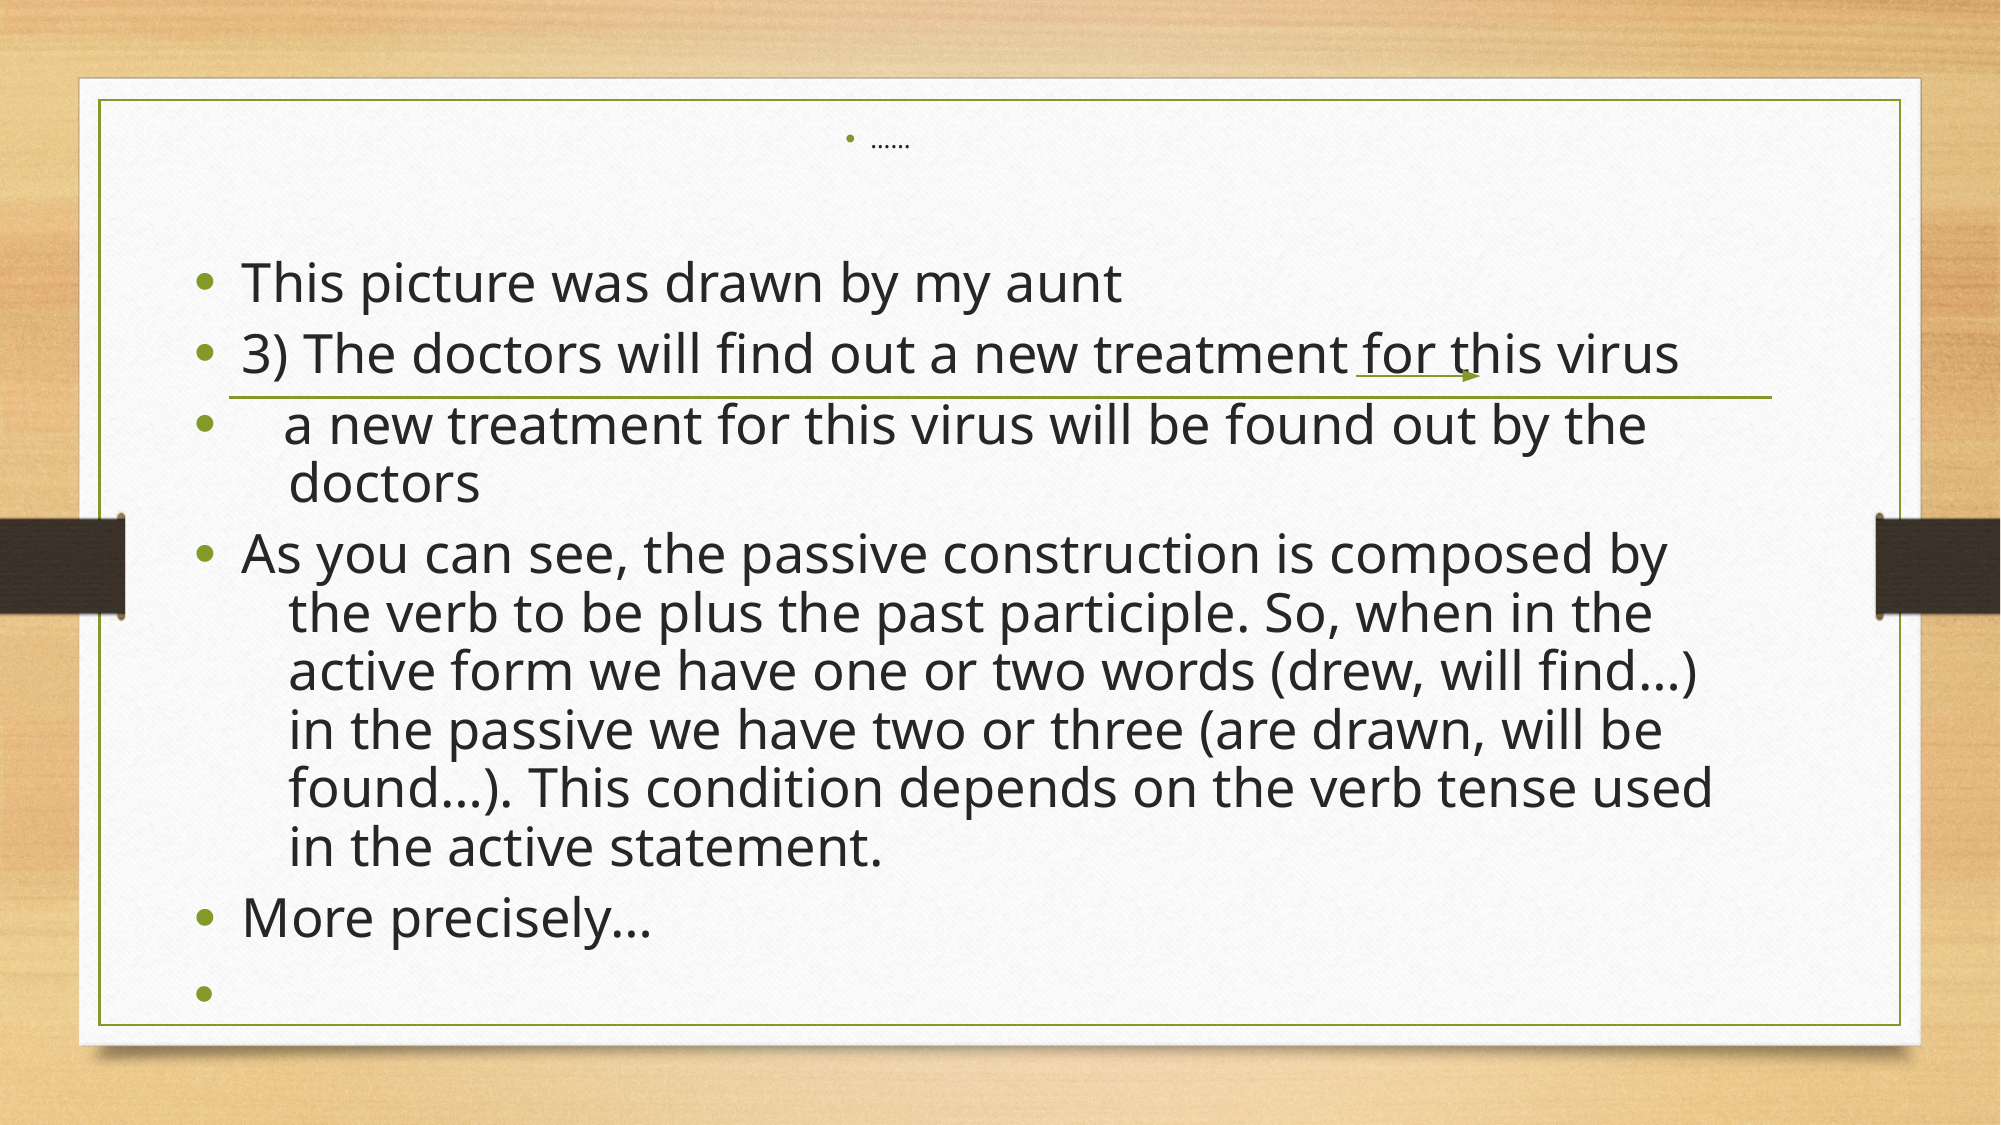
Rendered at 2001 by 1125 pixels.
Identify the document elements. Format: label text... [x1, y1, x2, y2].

title …… [127, 115, 1679, 162]
list This picture was drawn by my aunt 3) The doctors will find out a new treatment for this virus a new treatment for this virus will be found out by the doctors As you can see, the passive construction is composed by the verb to be plus the past participle. So, when in the active form we have one or two words (drew, will find…) in the passive we have two or three (are drawn, will be found…). This condition depends on the verb tense used in the active statement. More precisely… [179, 247, 1755, 960]
